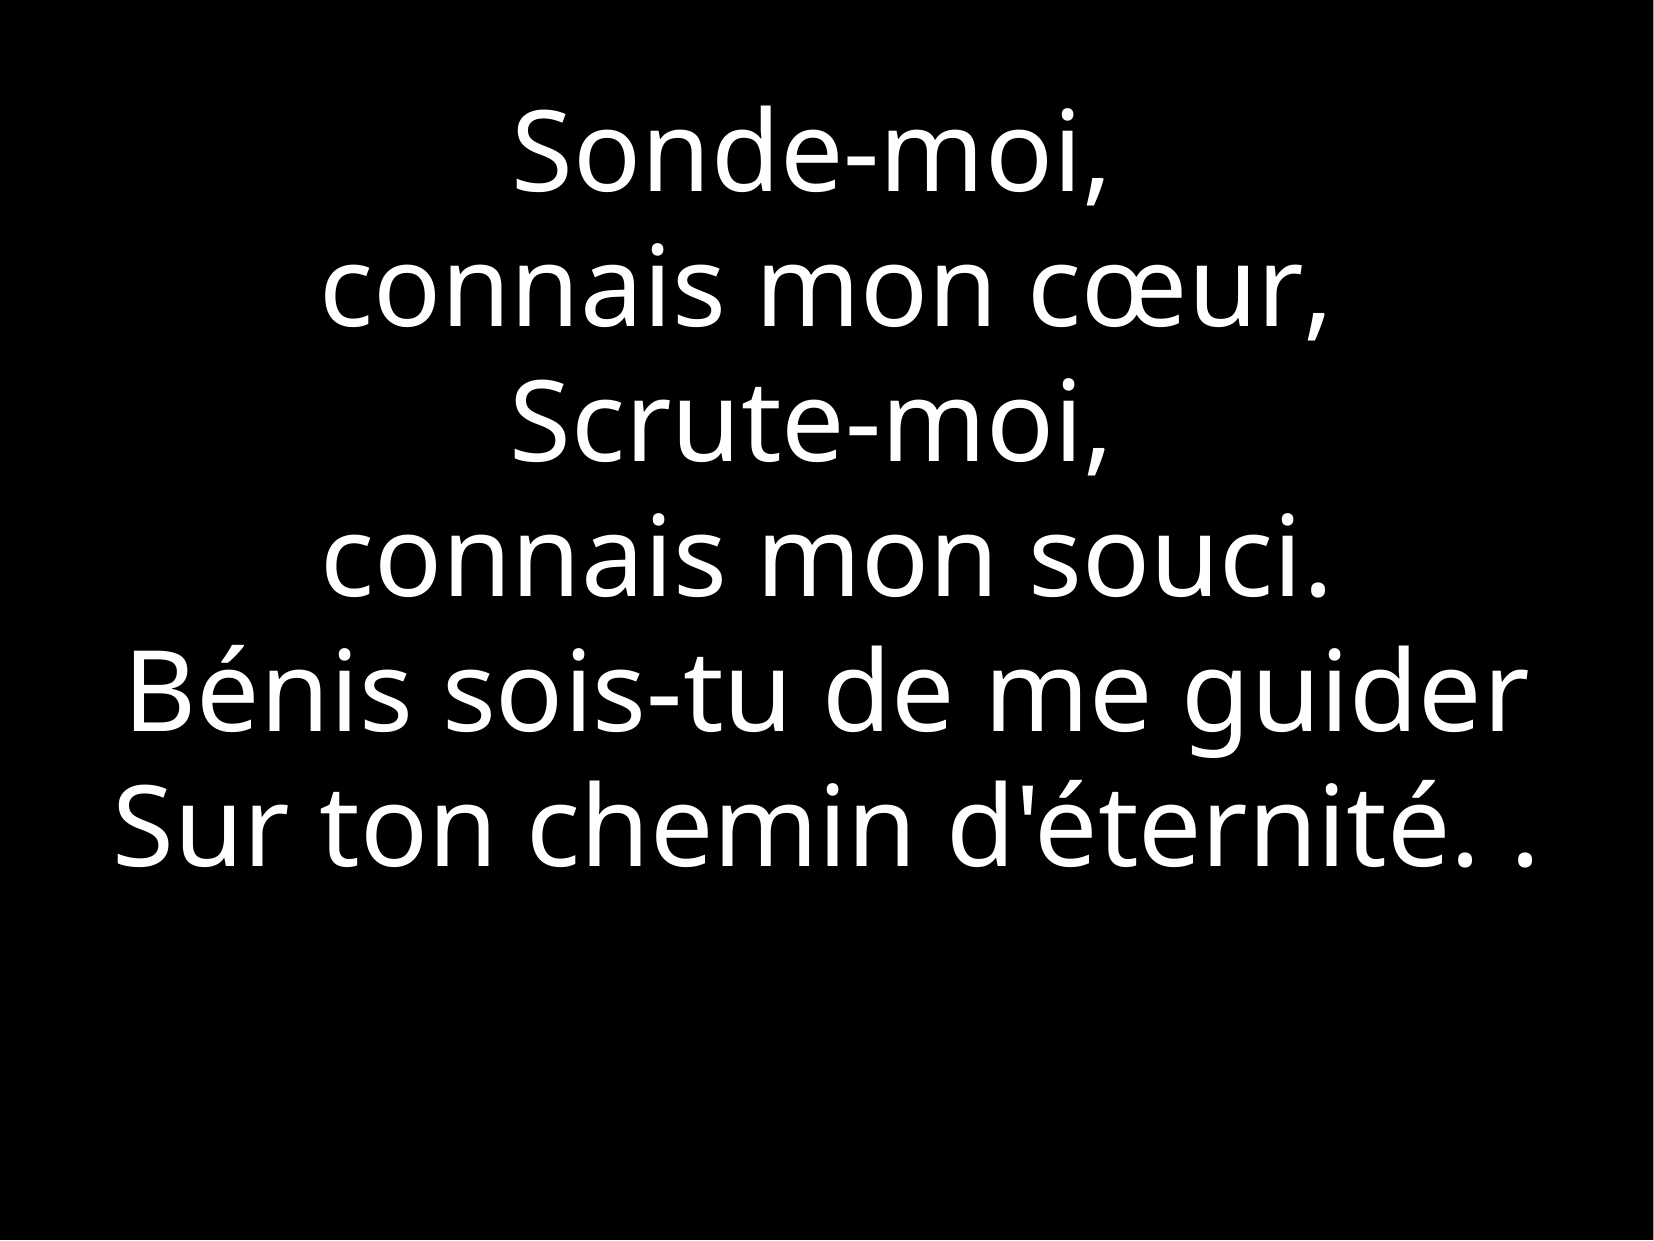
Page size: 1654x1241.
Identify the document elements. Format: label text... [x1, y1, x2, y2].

text_box Sonde-moi, connais mon cœur, Scrute-moi, connais mon souci. Bénis sois-tu de me guider Sur ton chemin d'éternité. . [0, 12, 1654, 651]
